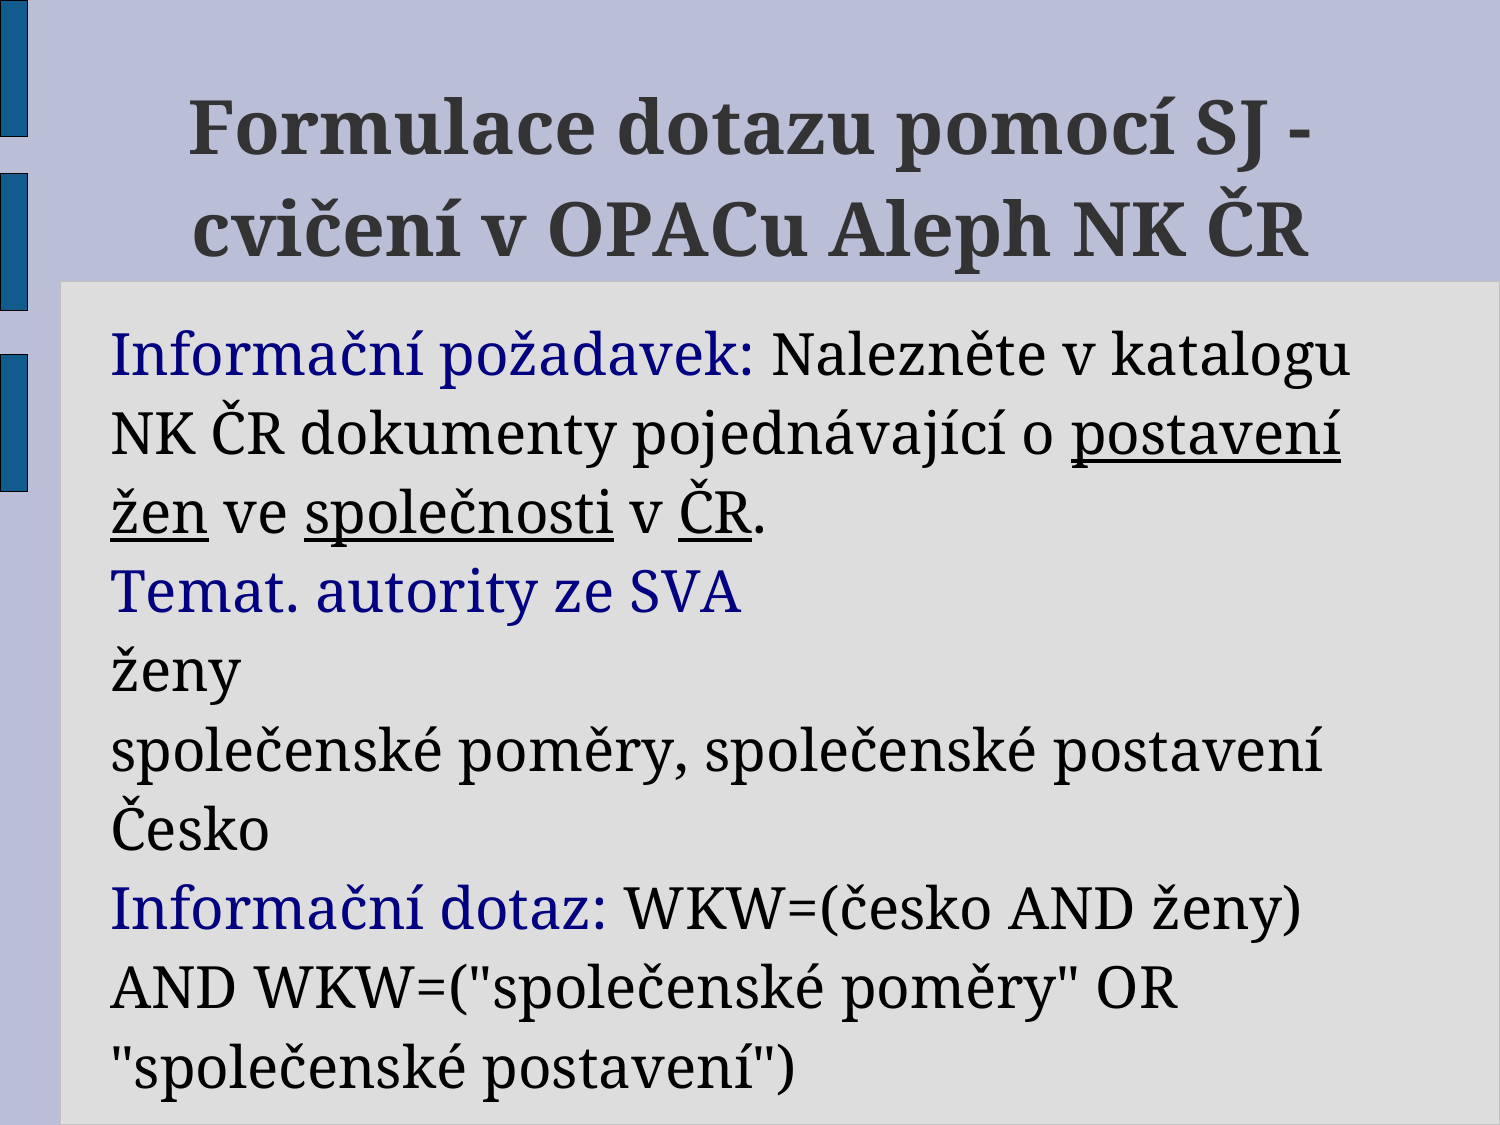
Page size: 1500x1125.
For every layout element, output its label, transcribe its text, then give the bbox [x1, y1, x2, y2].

title Formulace dotazu pomocí SJ - cvičení v OPACu Aleph NK ČR [110, 90, 1392, 264]
list Informační požadavek: Nalezněte v katalogu NK ČR dokumenty pojednávající o postavení žen ve společnosti v ČR. Temat. autority ze SVA ženy společenské poměry, společenské postavení Česko Informační dotaz: WKW=(česko AND ženy) AND WKW=("společenské poměry" OR "společenské postavení") [110, 312, 1392, 1111]
